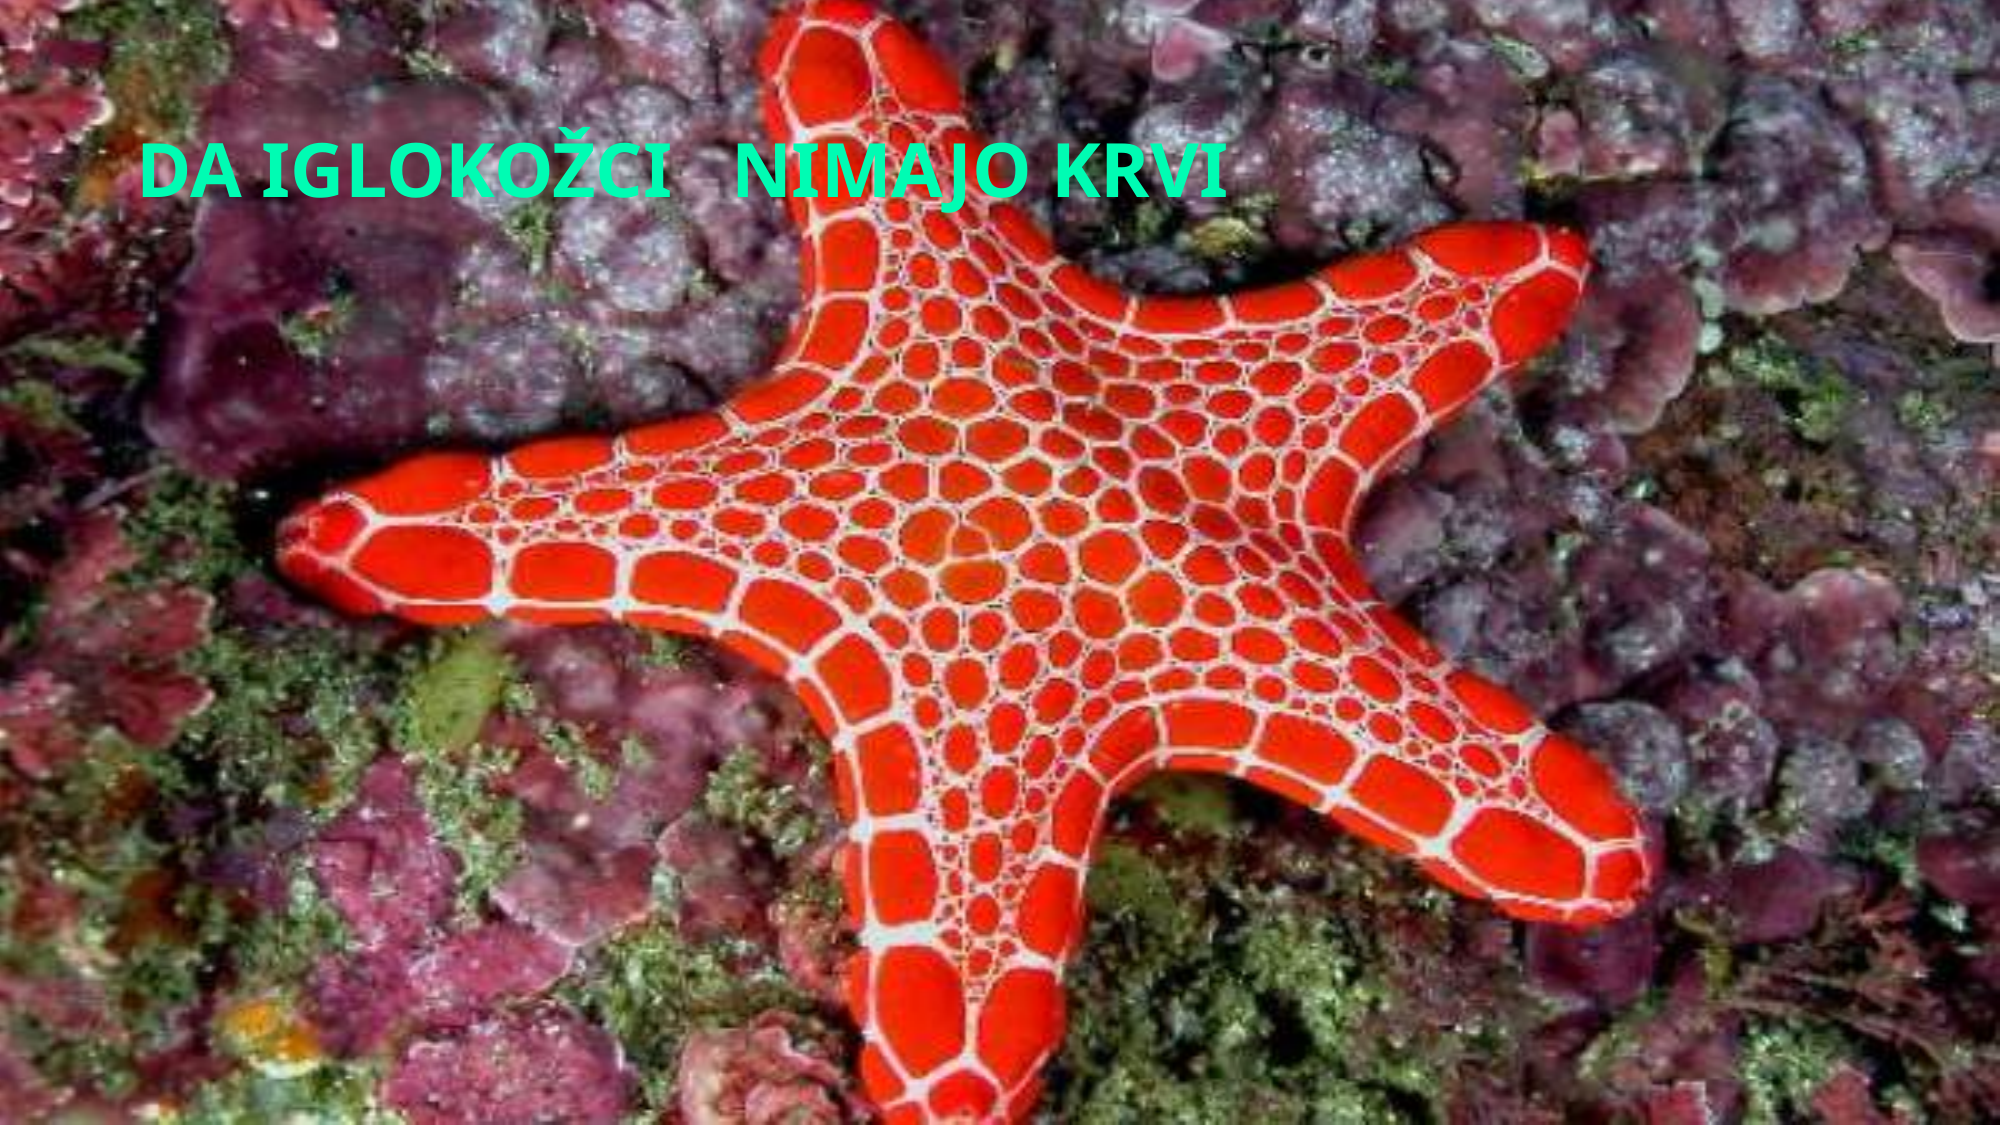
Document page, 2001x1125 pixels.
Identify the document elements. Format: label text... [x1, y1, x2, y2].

picture [0, 0, 2000, 1125]
text_box Da iglokožci nimajo krvi [121, 115, 1407, 221]
